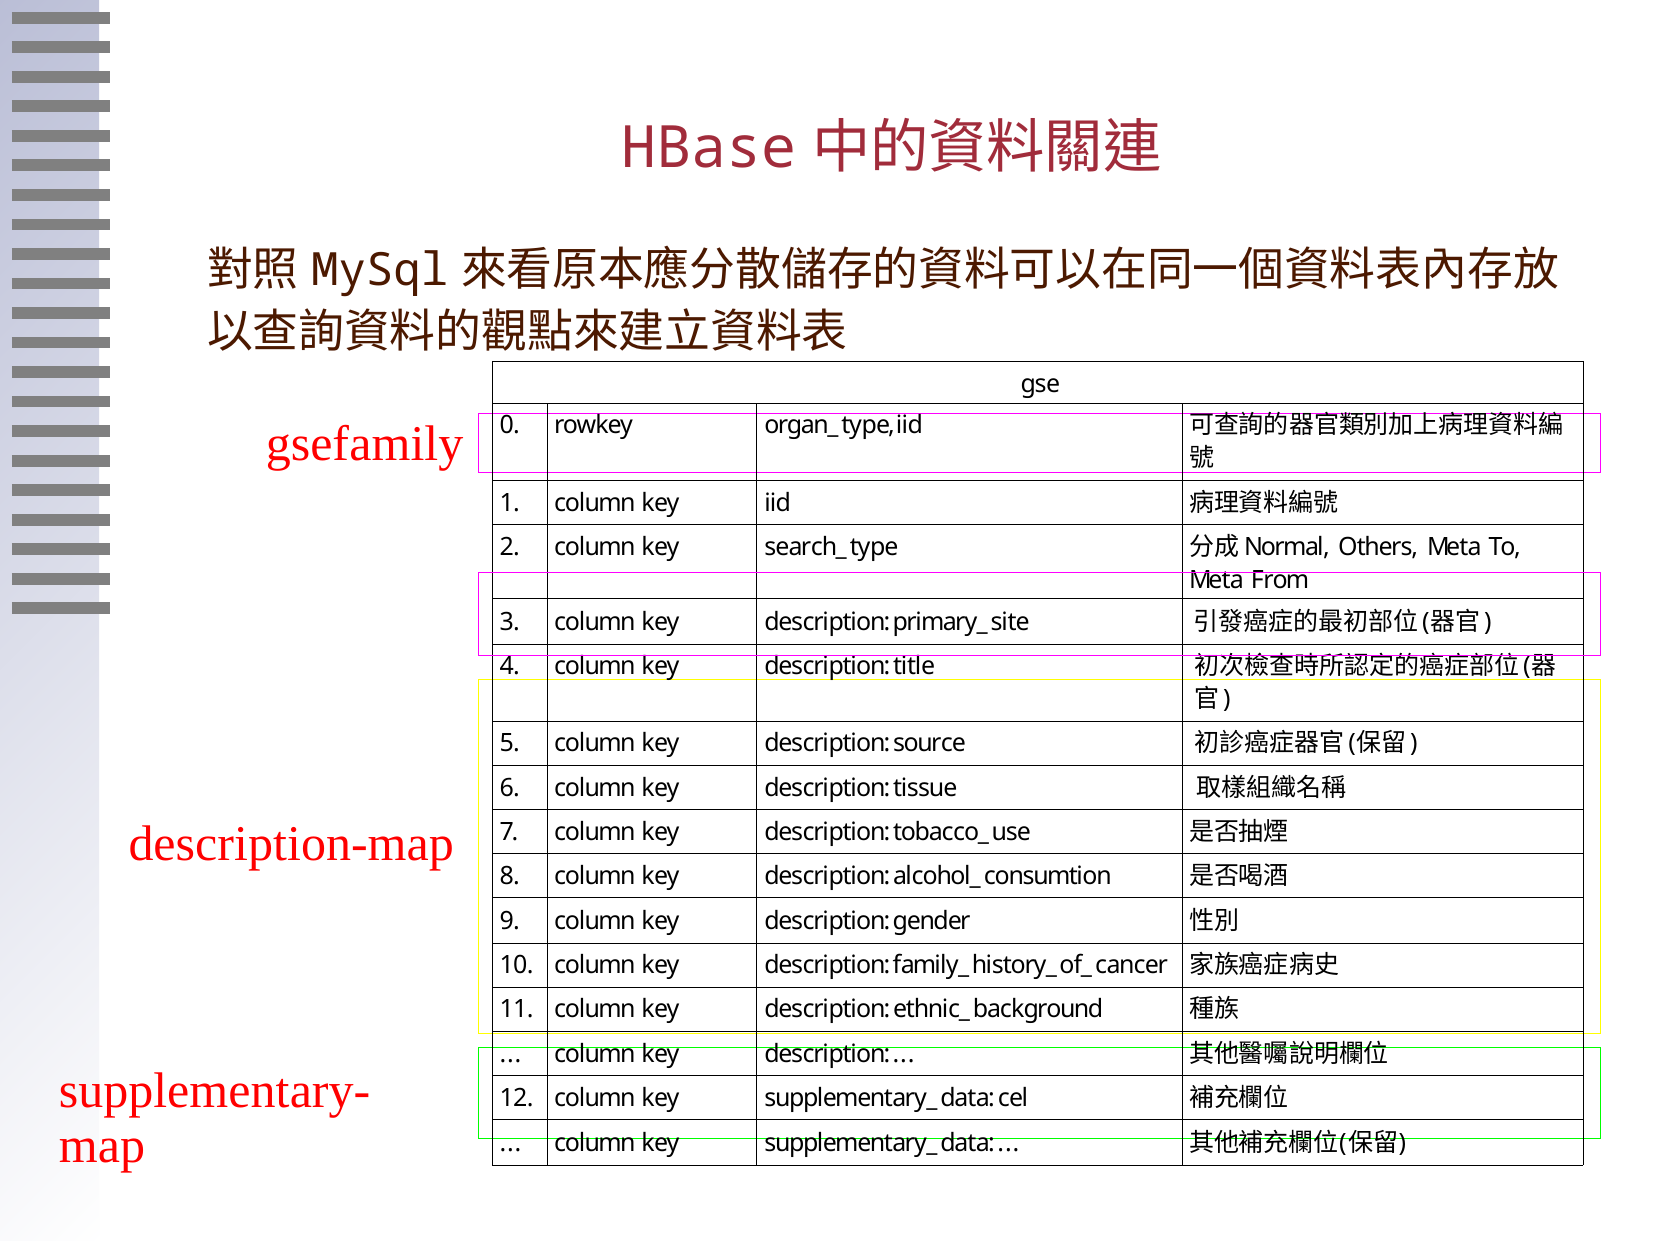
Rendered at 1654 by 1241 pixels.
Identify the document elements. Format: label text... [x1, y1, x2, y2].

title HBase中的資料關連 [185, 52, 1598, 239]
text_box description-map [128, 815, 454, 873]
text_box [478, 572, 1601, 656]
chart [470, 360, 1614, 1241]
text_box gsefamily [265, 416, 463, 473]
text_box supplementary-map [59, 1062, 457, 1120]
list 對照MySql來看原本應分散儲存的資料可以在同一個資料表內存放 以查詢資料的觀點來建立資料表 [189, 236, 1602, 1204]
